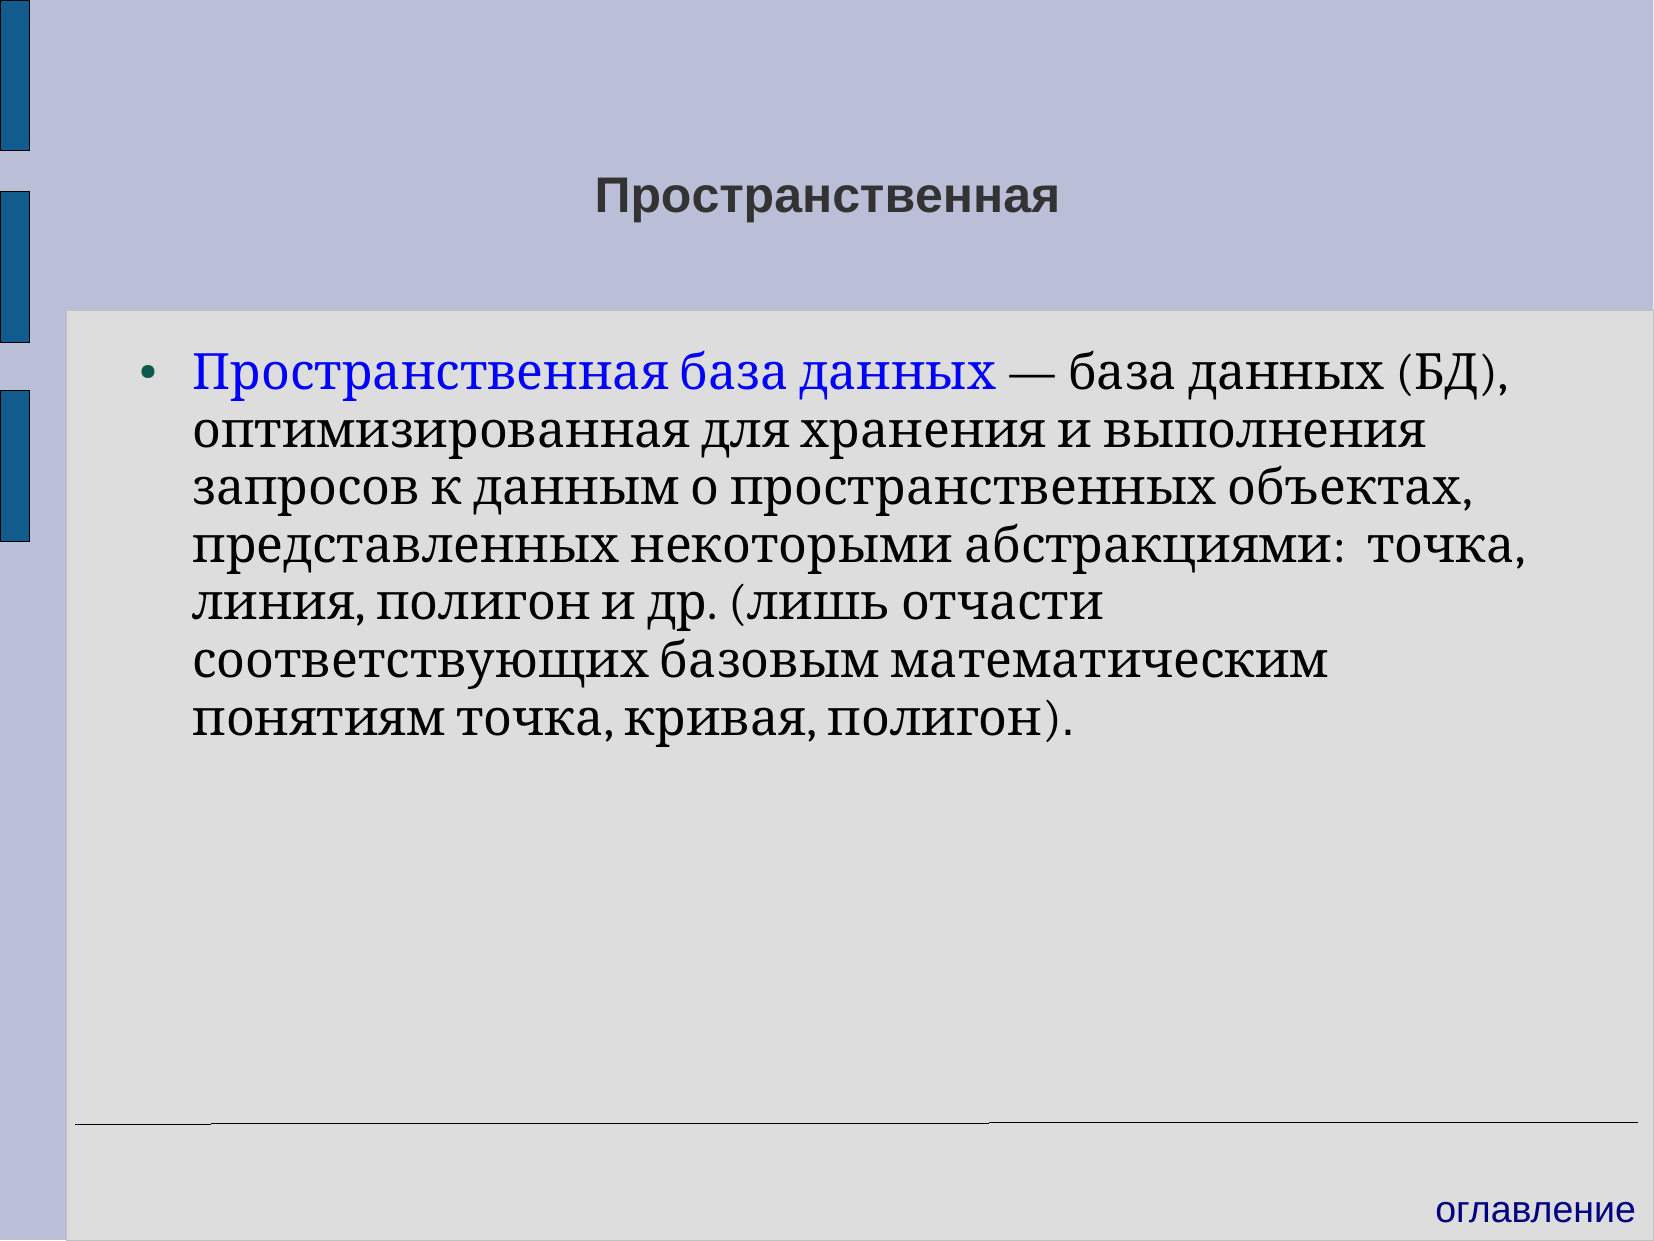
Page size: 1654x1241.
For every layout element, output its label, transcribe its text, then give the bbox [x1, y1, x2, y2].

list Пространственная база данных — база данных (БД), оптимизированная для хранения и выполнения запросов к данным о пространственных объектах, представленных некоторыми абстракциями: точка, линия, полигон и др. (лишь отчасти соответствующих базовым математическим понятиям точка, кривая, полигон). [121, 344, 1534, 1127]
title Пространственная [121, 91, 1534, 299]
text_box оглавление [1420, 1181, 1654, 1241]
